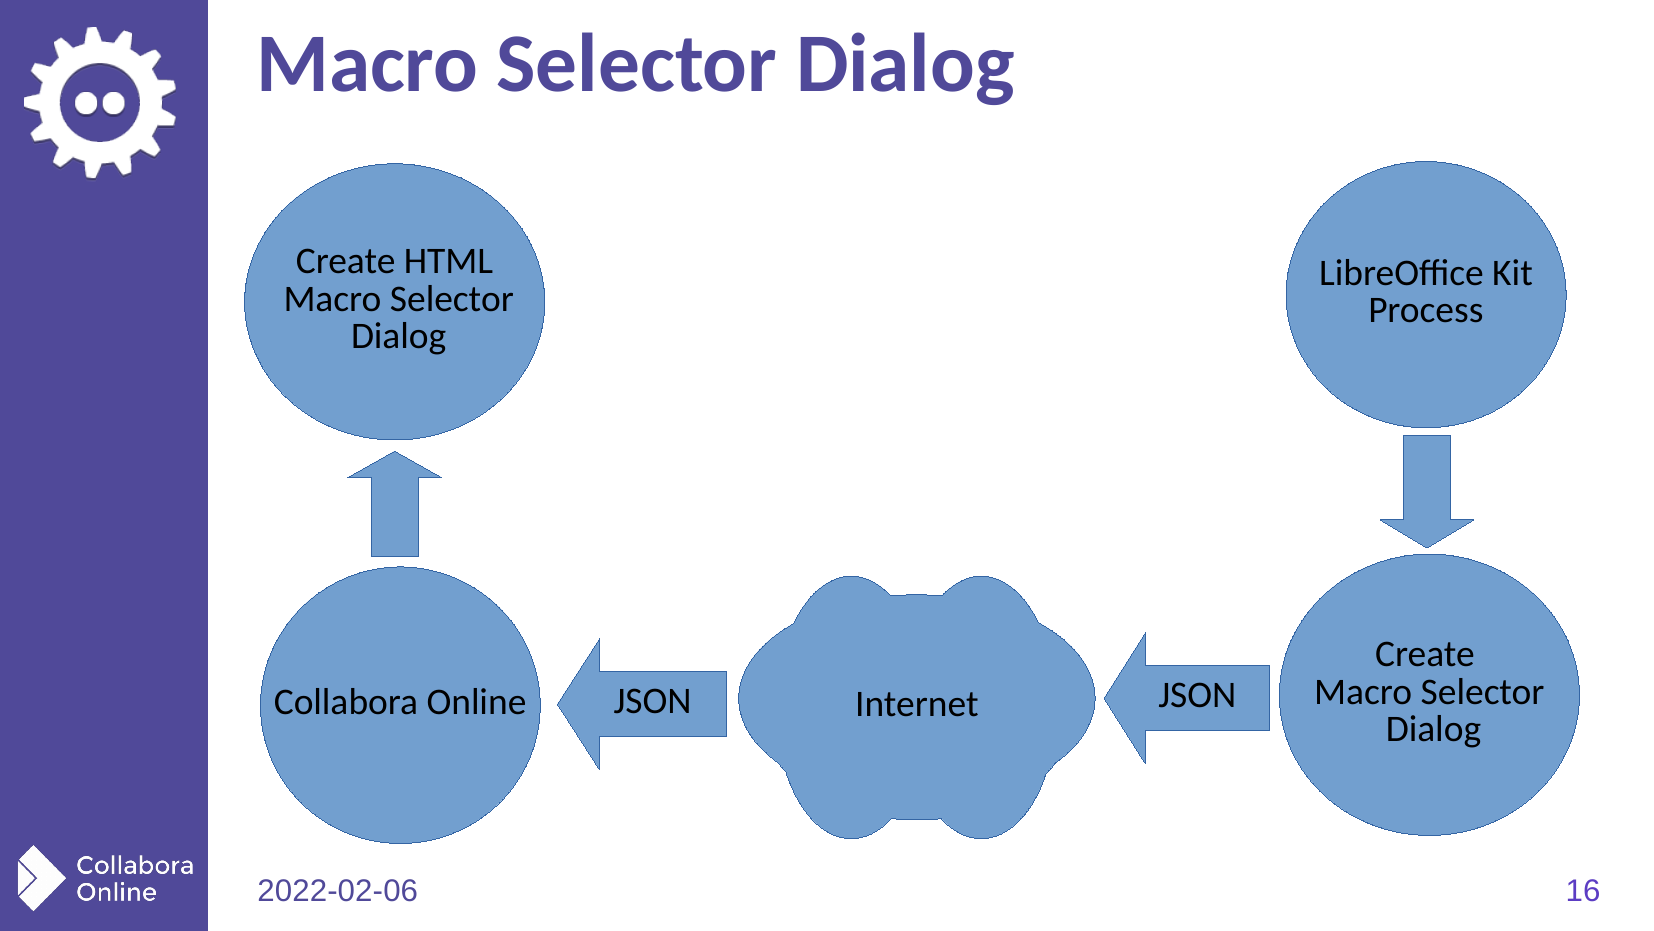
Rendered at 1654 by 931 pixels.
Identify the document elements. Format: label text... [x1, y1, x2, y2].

picture [13, 840, 197, 916]
text_box Internet [738, 576, 1096, 839]
text_box [347, 451, 442, 557]
picture [24, 27, 181, 182]
text_box Create HTML Macro Selector Dialog [244, 163, 545, 440]
text_box Collabora Online [260, 566, 541, 844]
text_box LibreOffice Kit Process [1286, 161, 1567, 428]
text_box JSON [1104, 632, 1270, 764]
title Macro Selector Dialog [256, 0, 1636, 165]
text_box JSON [557, 638, 727, 770]
text_box Create Macro Selector Dialog [1279, 554, 1580, 836]
text_box [1380, 435, 1474, 548]
